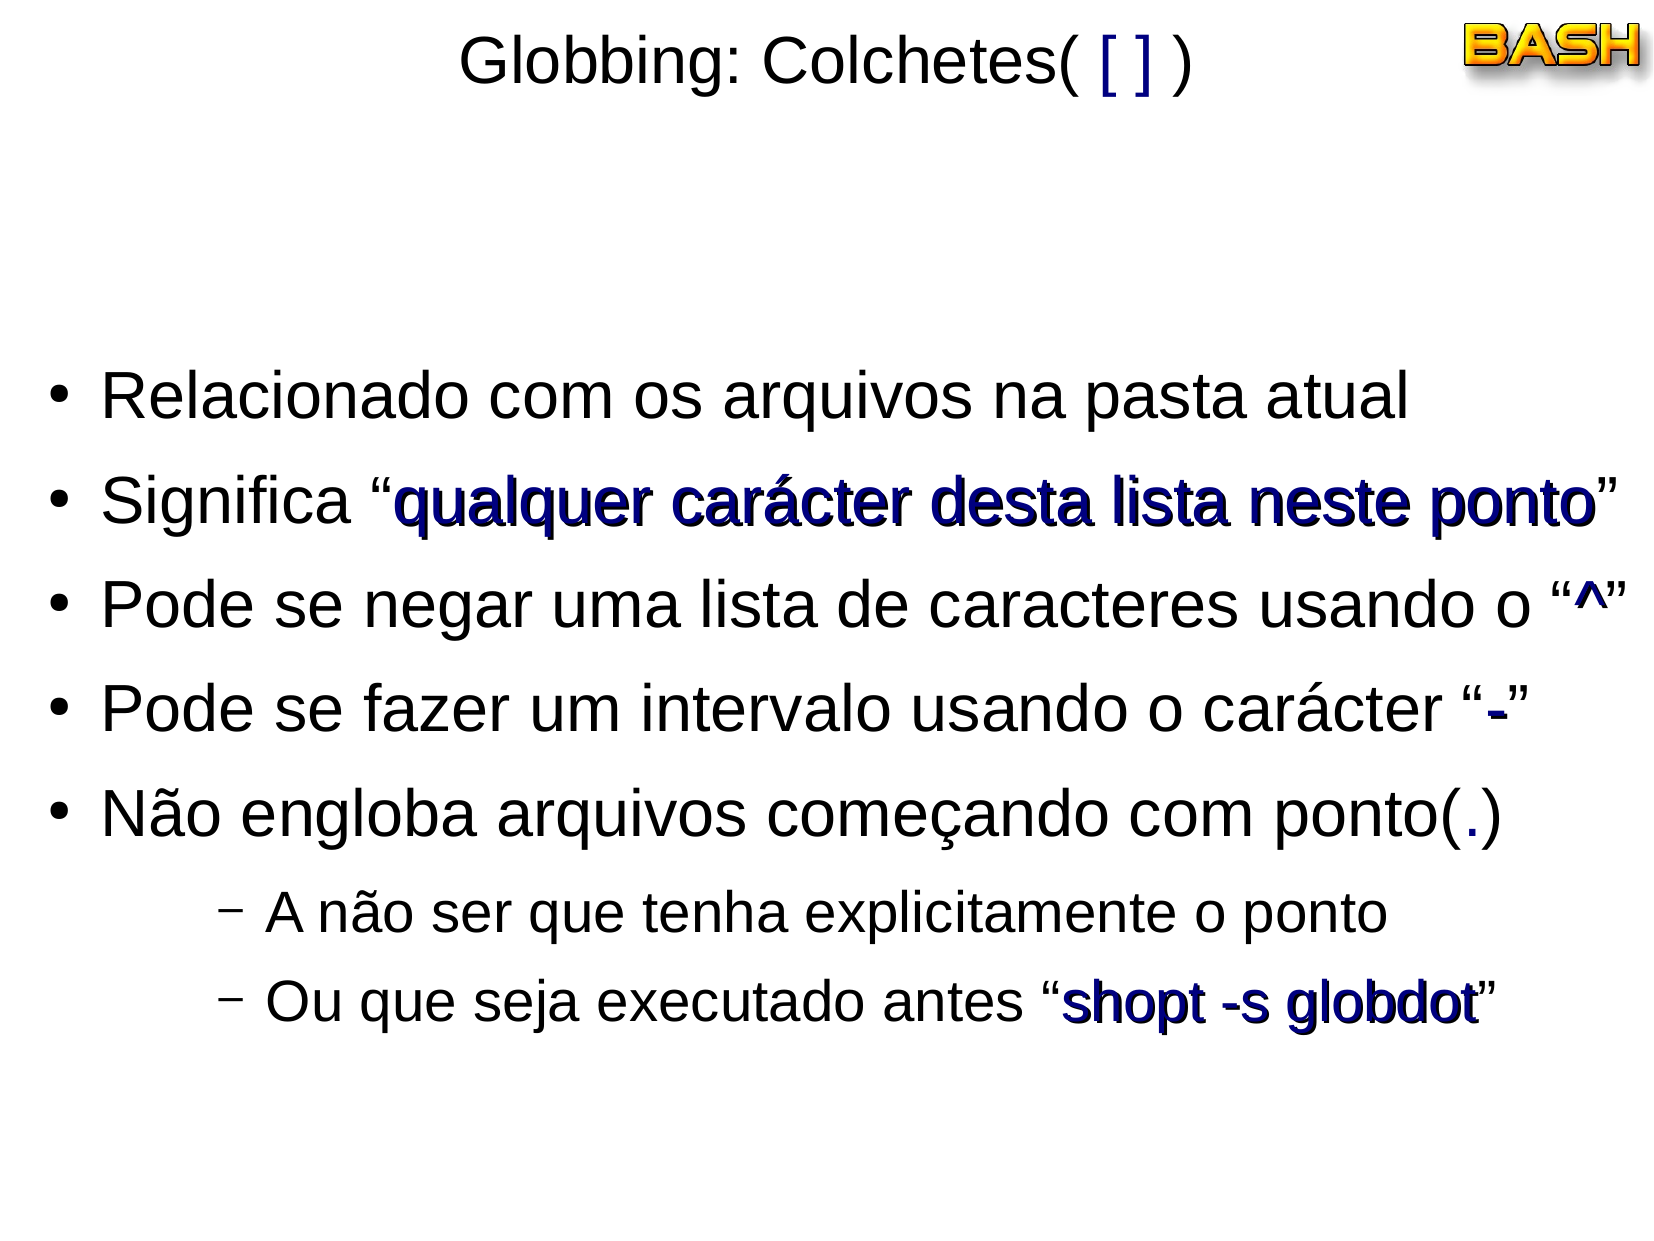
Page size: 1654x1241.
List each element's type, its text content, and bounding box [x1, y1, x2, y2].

list Relacionado com os arquivos na pasta atual Significa “qualquer carácter desta lista neste ponto” Pode se negar uma lista de caracteres usando o “^” Pode se fazer um intervalo usando o carácter “-” Não engloba arquivos começando com ponto(.) A não ser que tenha explicitamente o ponto Ou que seja executado antes “shopt -s globdot” [29, 358, 1654, 1034]
picture [1450, 0, 1654, 96]
title Globbing: Colchetes( [ ] ) [82, 22, 1571, 98]
